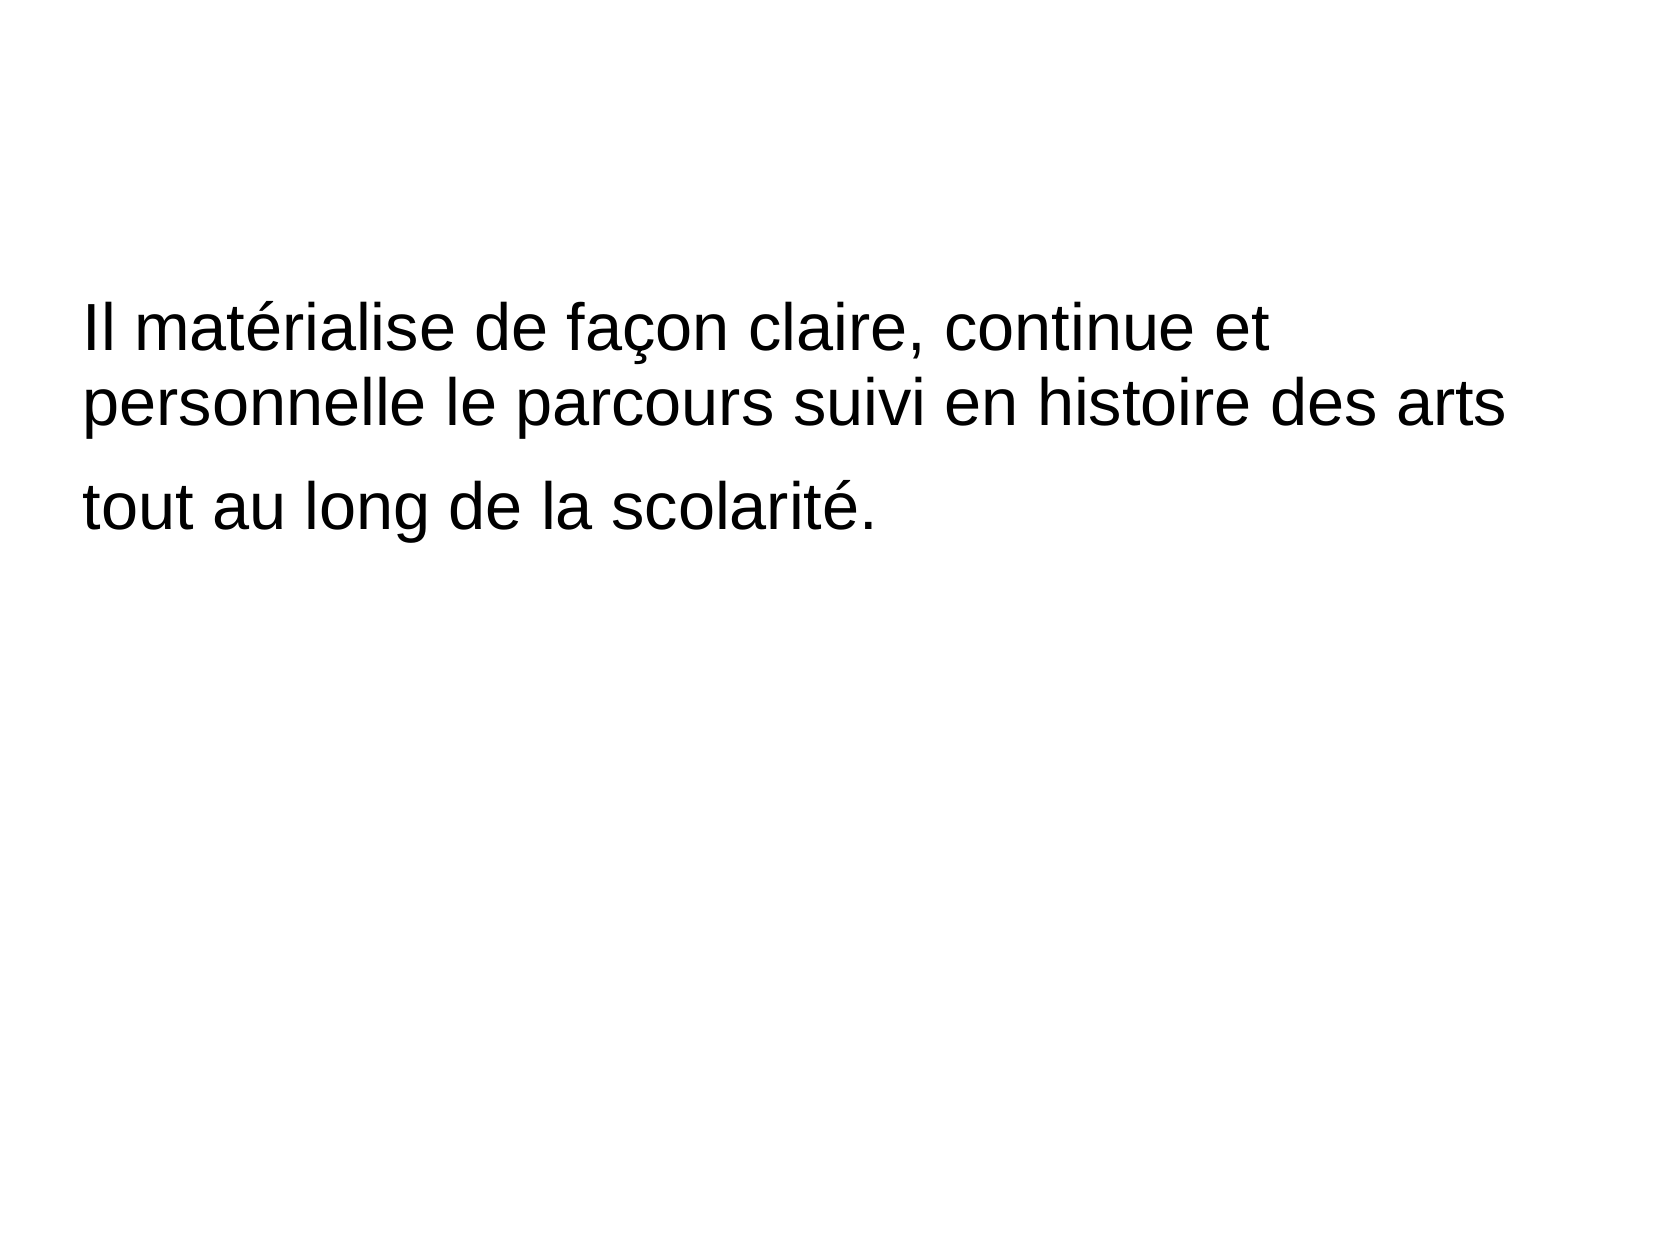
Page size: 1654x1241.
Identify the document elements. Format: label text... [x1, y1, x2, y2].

list Il matérialise de façon claire, continue et personnelle le parcours suivi en histoire des arts tout au long de la scolarité. [82, 290, 1571, 1109]
